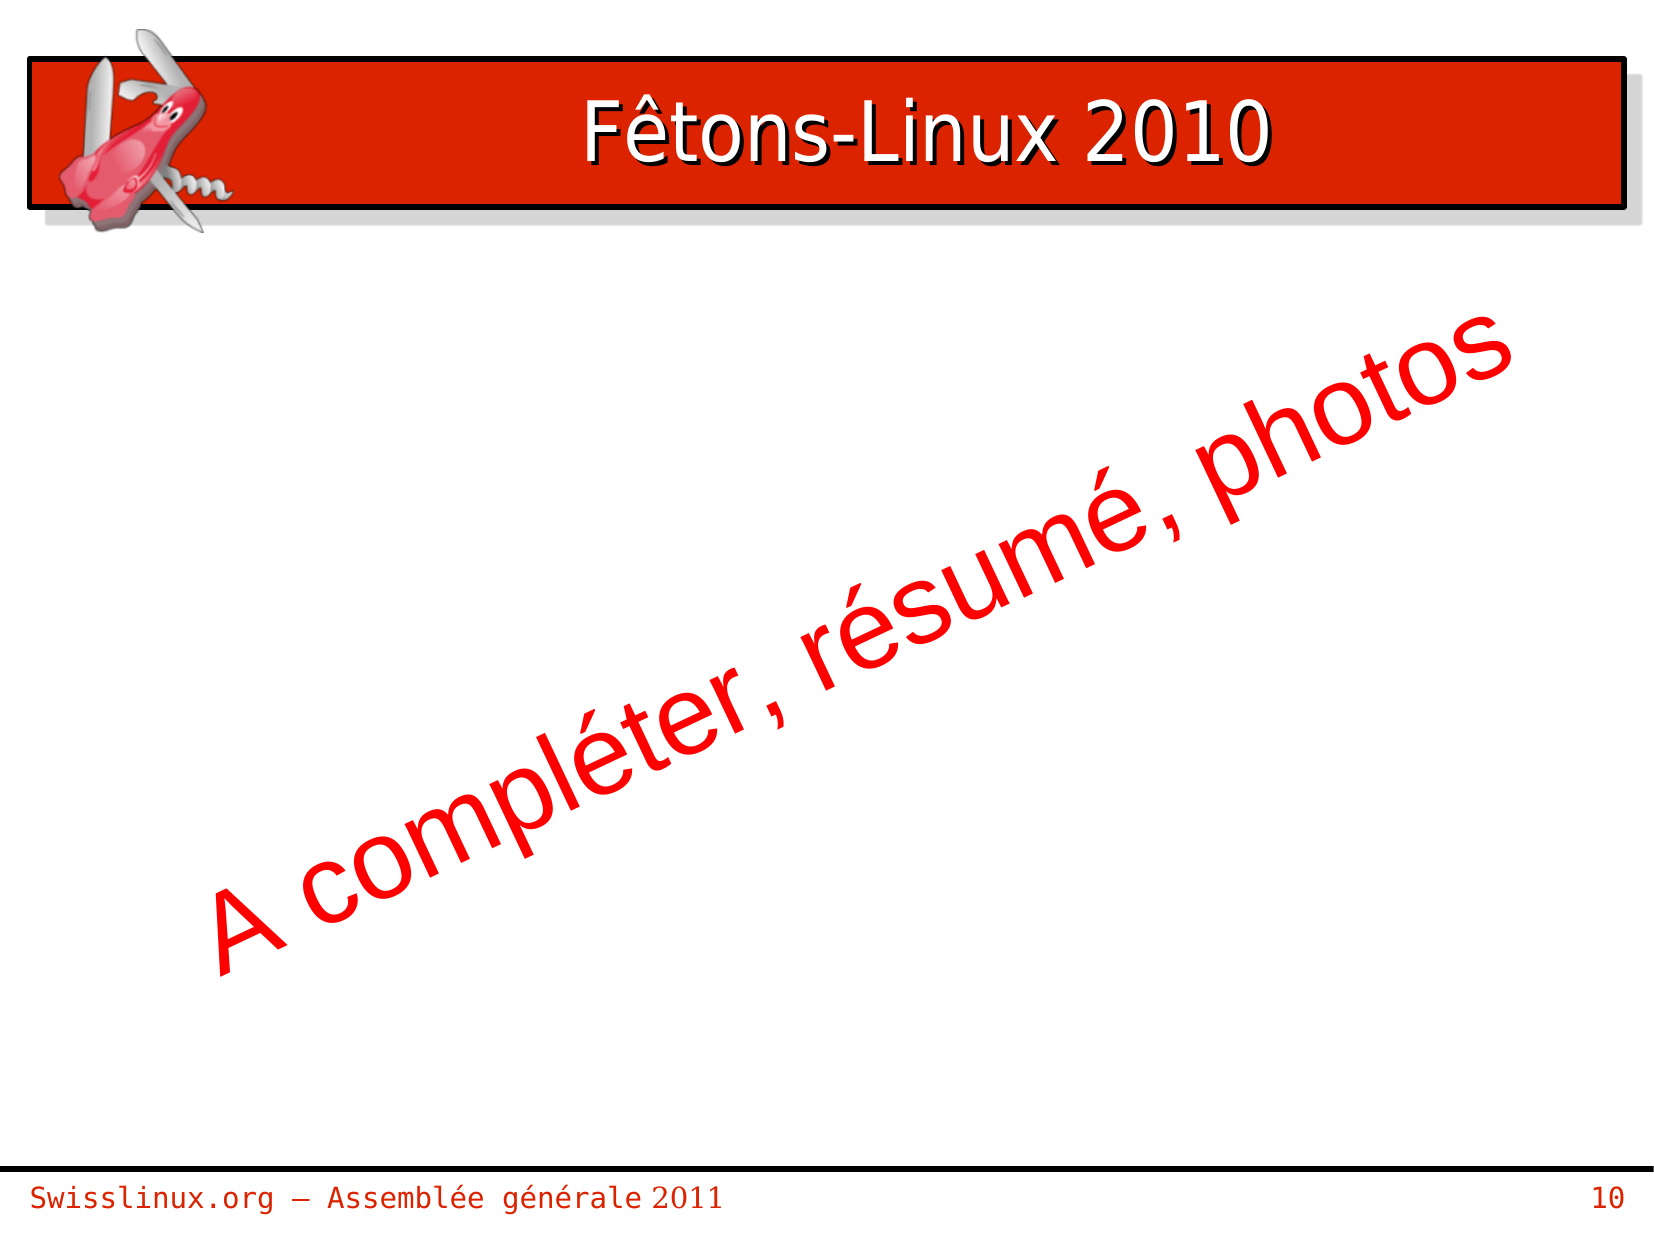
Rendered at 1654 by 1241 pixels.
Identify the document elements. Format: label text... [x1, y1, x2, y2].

title Fêtons-Linux 2010 [259, 84, 1595, 182]
text_box A compléter, résumé, photos [160, 258, 1547, 1013]
picture [59, 29, 234, 233]
